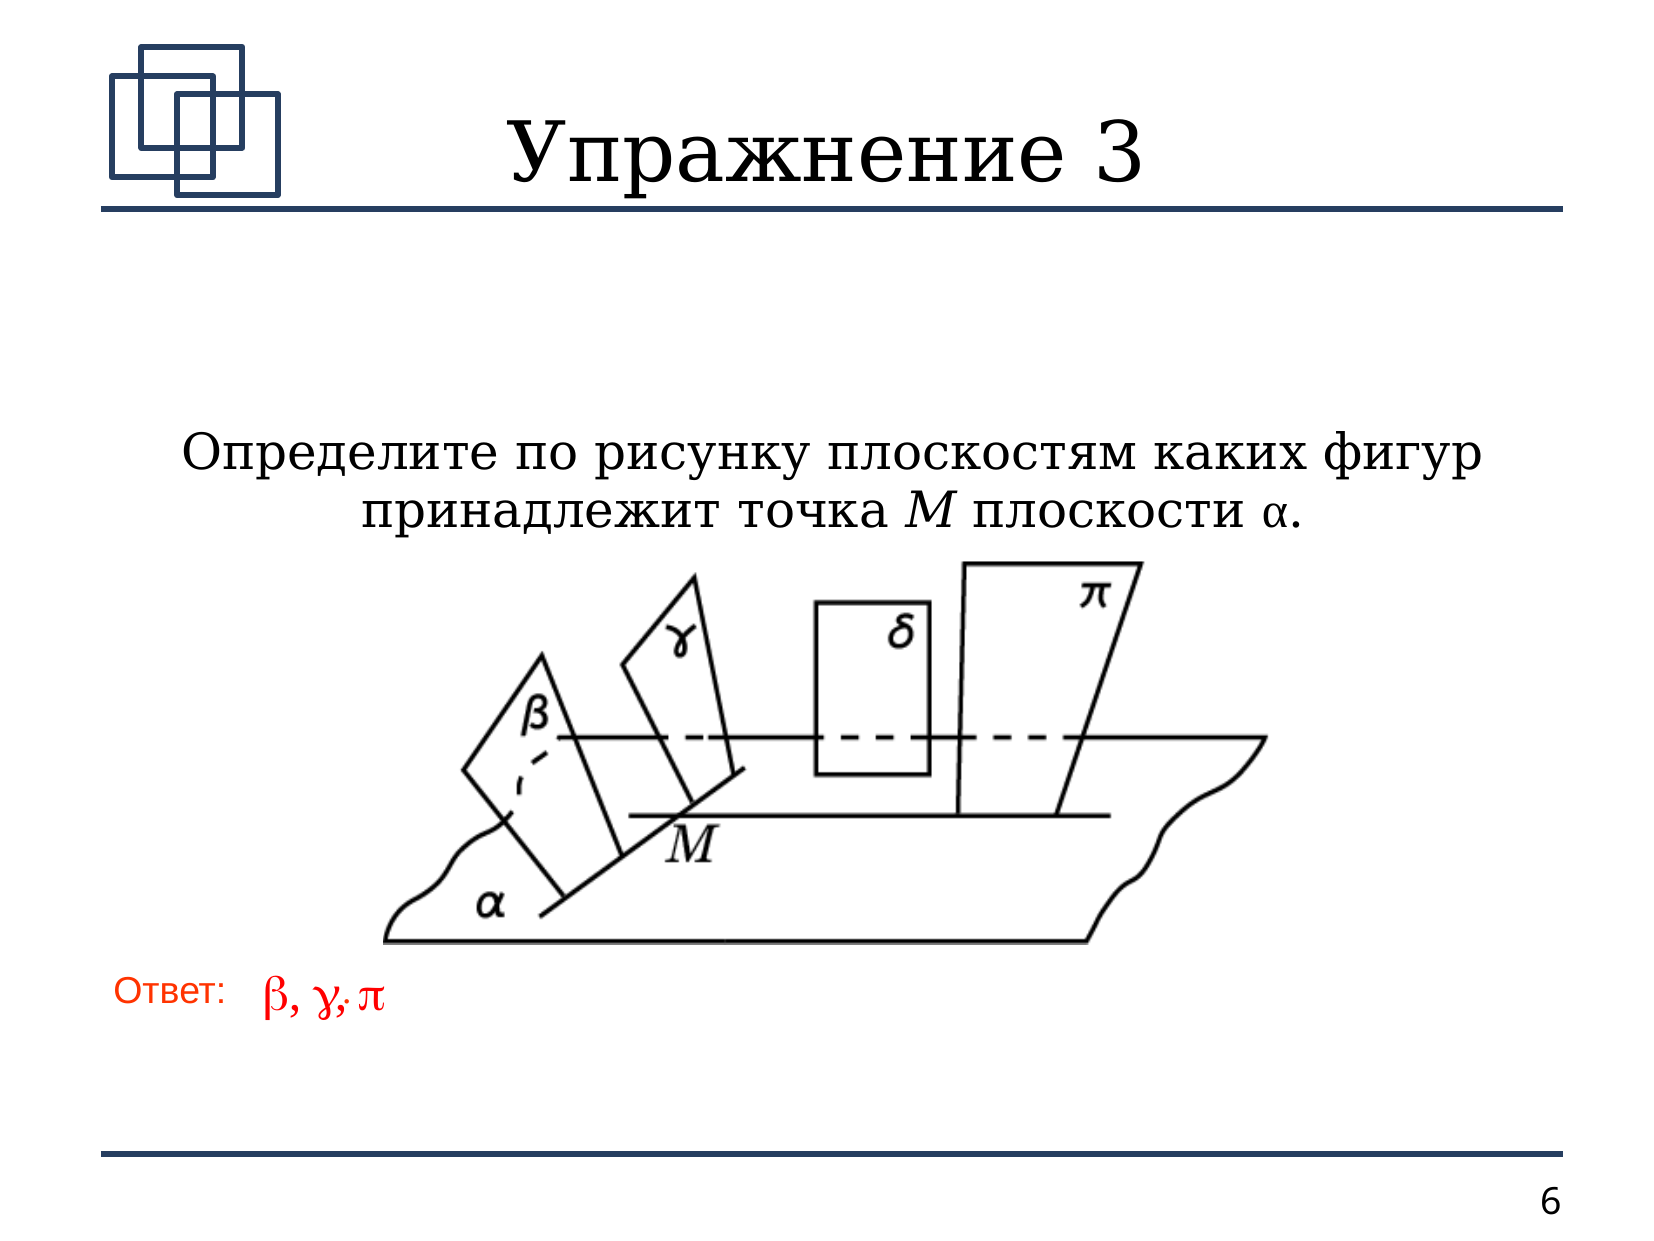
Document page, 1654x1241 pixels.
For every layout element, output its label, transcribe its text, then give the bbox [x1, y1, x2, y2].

title Упражнение 3 [82, 49, 1571, 257]
subtitle Определите по рисунку плоскостям каких фигур принадлежит точка M плоскости α. [88, 295, 1577, 1114]
picture [383, 560, 1270, 945]
text_box Ответ: . [98, 957, 562, 1019]
chart [261, 970, 389, 1027]
